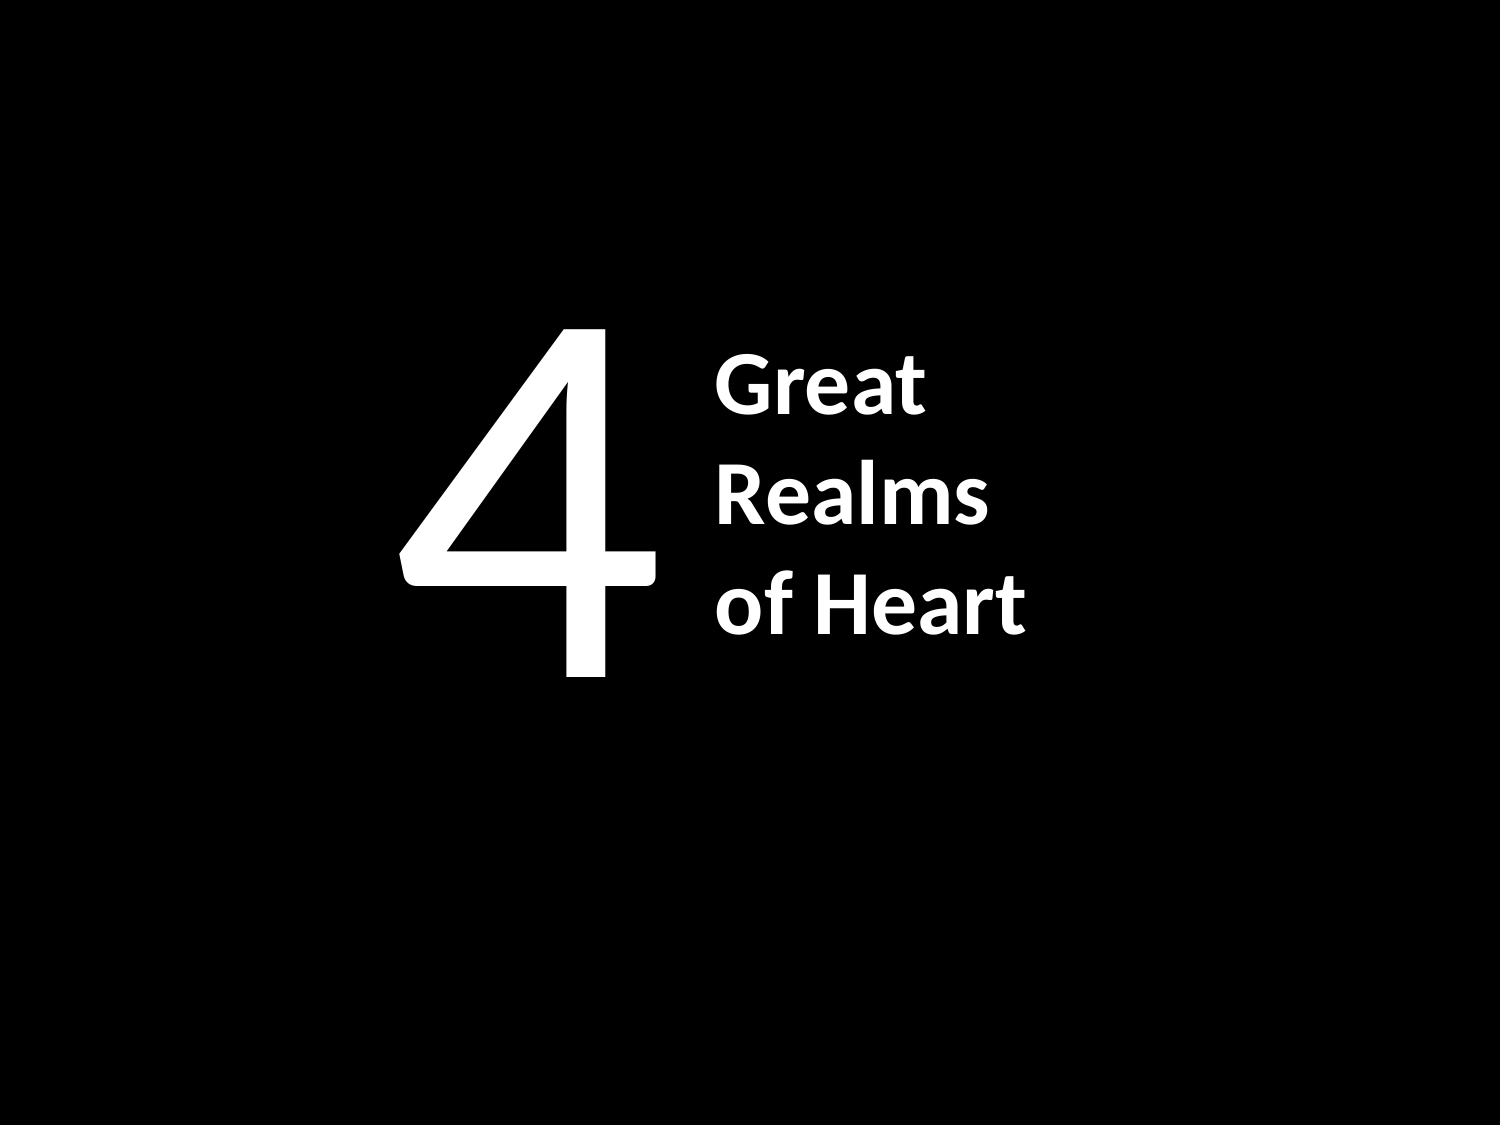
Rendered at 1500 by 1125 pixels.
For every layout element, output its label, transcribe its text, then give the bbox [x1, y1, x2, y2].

text_box 4 [374, 128, 683, 801]
text_box Great Realms of Heart [699, 275, 1126, 701]
